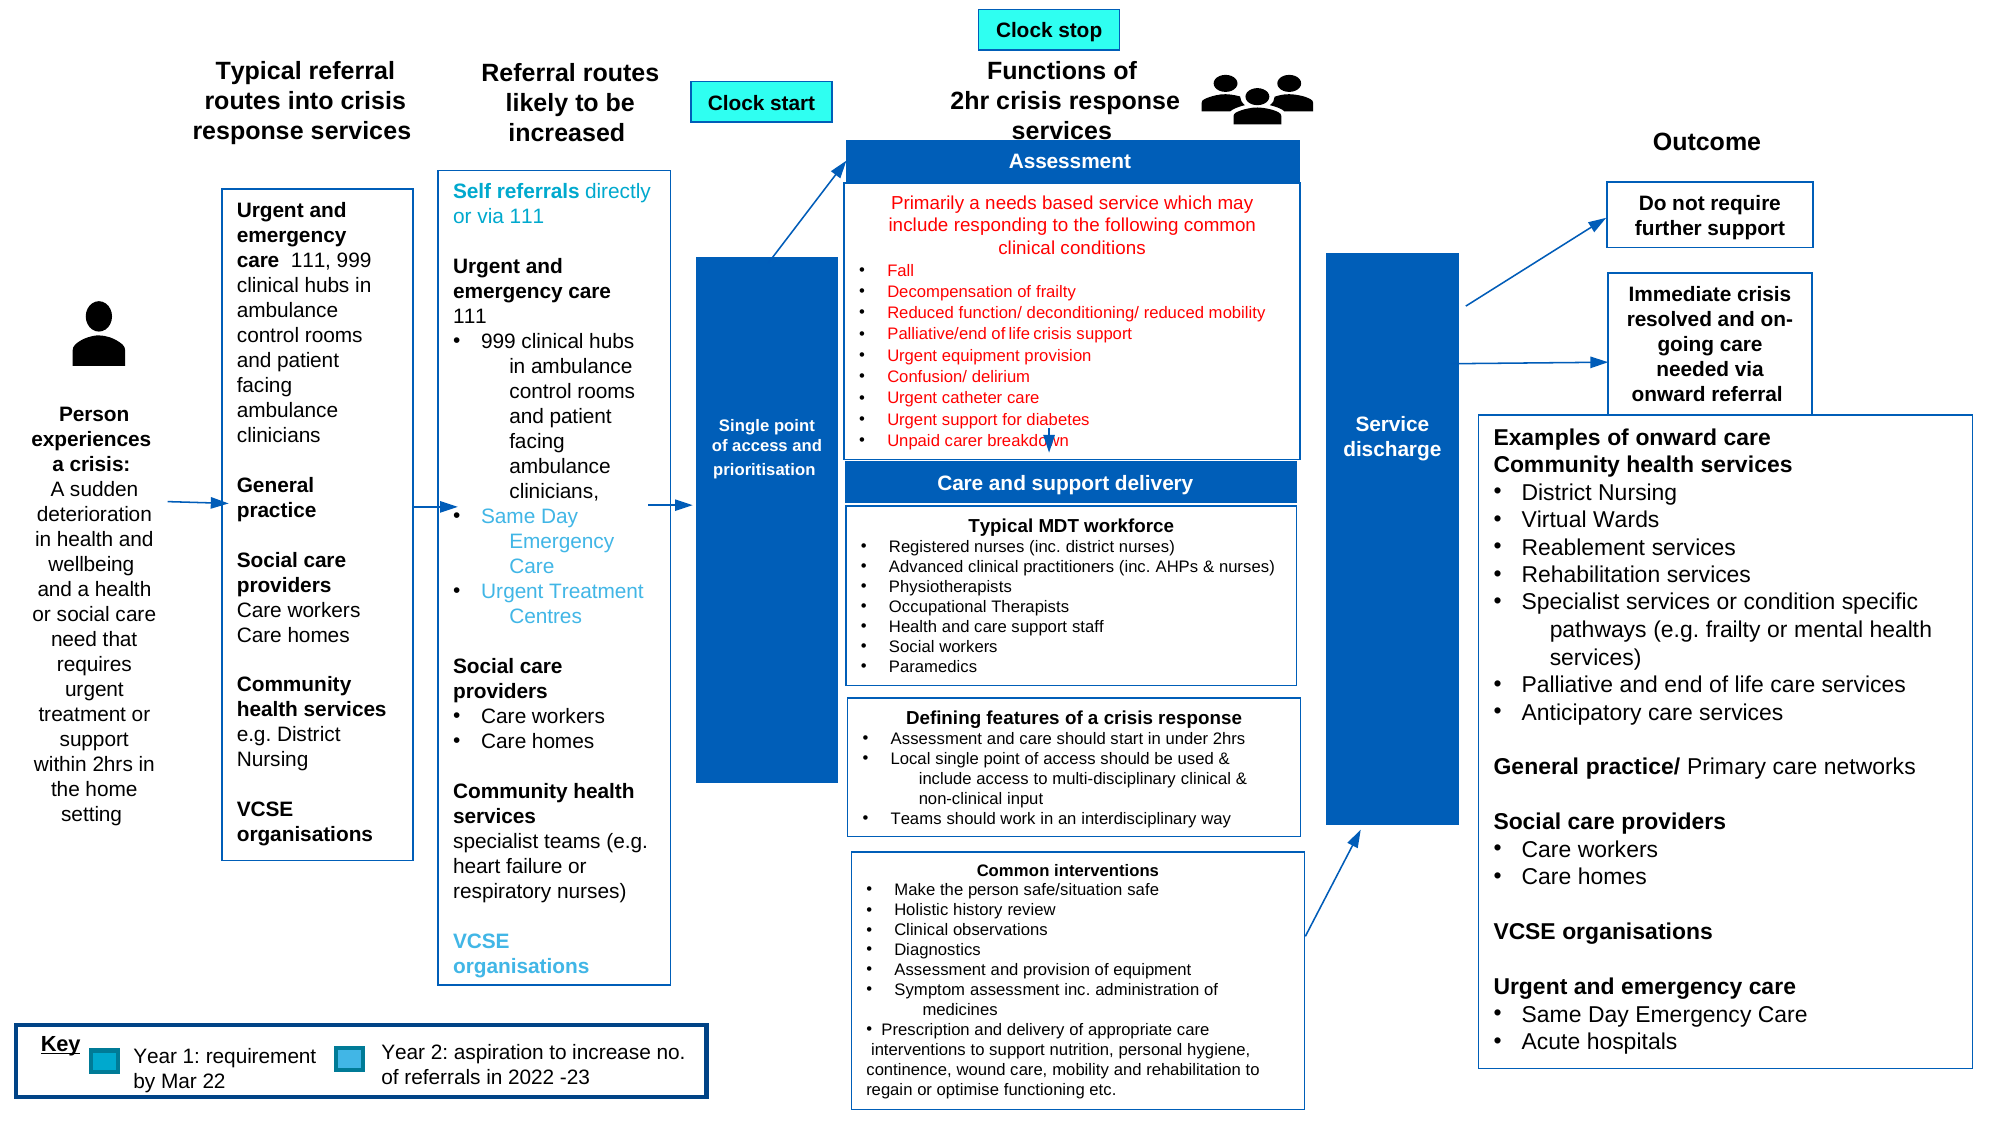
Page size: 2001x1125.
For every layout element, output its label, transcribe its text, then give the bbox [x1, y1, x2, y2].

text_box Year 2: aspiration to increase no. of referrals in 2022 -23 [366, 1031, 708, 1097]
text_box Primarily a needs based service which may include responding to the following common clinical conditions Fall Decompensation of frailty Reduced function/ deconditioning/ reduced mobility Palliative/end of life crisis support Urgent equipment provision Confusion/ delirium Urgent catheter care Urgent support for diabetes Unpaid carer breakdown [844, 183, 1301, 460]
text_box Typical referral routes into crisis response services [175, 46, 436, 153]
text_box Clock stop [978, 9, 1120, 50]
text_box [16, 1025, 118, 1097]
picture [59, 287, 139, 380]
text_box Self referrals directly or via 111 Urgent and emergency care 111 999 clinical hubs in ambulance control rooms and patient facing ambulance clinicians, Same Day Emergency Care Urgent Treatment Centres Social care providers Care workers Care homes Community health services specialist teams (e.g. heart failure or respiratory nurses) VCSE organisations [438, 170, 671, 943]
text_box Person experiences a crisis: A sudden deterioration in health and wellbeing and a health or social care need that requires urgent treatment or support within 2hrs in the home setting [15, 393, 173, 838]
text_box Key [25, 1022, 196, 1064]
text_box Do not require further support [1606, 181, 1813, 248]
text_box Outcome [1579, 117, 1843, 164]
text_box Immediate crisis resolved and on-going care needed via onward referral [1608, 273, 1812, 415]
text_box Defining features of a crisis response Assessment and care should start in under 2hrs Local single point of access should be used & include access to multi-disciplinary clinical & non-clinical input Teams should work in an interdisciplinary way [847, 697, 1301, 837]
text_box [196, 1025, 707, 1097]
text_box Common interventions Make the person safe/situation safe Holistic history review Clinical observations Diagnostics Assessment and provision of equipment Symptom assessment inc. administration of medicines Prescription and delivery of appropriate care interventions to support nutrition, personal hygiene, continence, wound care, mobility and rehabilitation to regain or optimise functioning etc. [851, 851, 1305, 1110]
text_box Typical MDT workforce Registered nurses (inc. district nurses) Advanced clinical practitioners (inc. AHPs & nurses) Physiotherapists Occupational Therapists Health and care support staff Social workers Paramedics [845, 506, 1297, 686]
text_box Year 1: requirement by Mar 22 [118, 1035, 343, 1101]
text_box Single point of access and prioritisation [696, 257, 838, 783]
picture [1197, 53, 1322, 146]
text_box Urgent and emergency care 111, 999 clinical hubs in ambulance control rooms and patient facing ambulance clinicians General practice Social care providers Care workers Care homes Community health services e.g. District Nursing VCSE organisations [221, 188, 414, 861]
text_box Examples of onward care Community health services District Nursing Virtual Wards Reablement services Rehabilitation services Specialist services or condition specific pathways (e.g. frailty or mental health services) Palliative and end of life care services Anticipatory care services General practice/ Primary care networks Social care providers Care workers Care homes VCSE organisations Urgent and emergency care Same Day Emergency Care Acute hospitals [1478, 414, 1973, 1069]
text_box Functions of 2hr crisis response services [934, 46, 1197, 140]
text_box Clock start [690, 81, 833, 123]
text_box Service discharge [1326, 253, 1458, 825]
text_box Assessment [846, 140, 1300, 181]
text_box Care and support delivery [845, 462, 1297, 503]
text_box Referral routes likely to be increased [432, 48, 709, 155]
